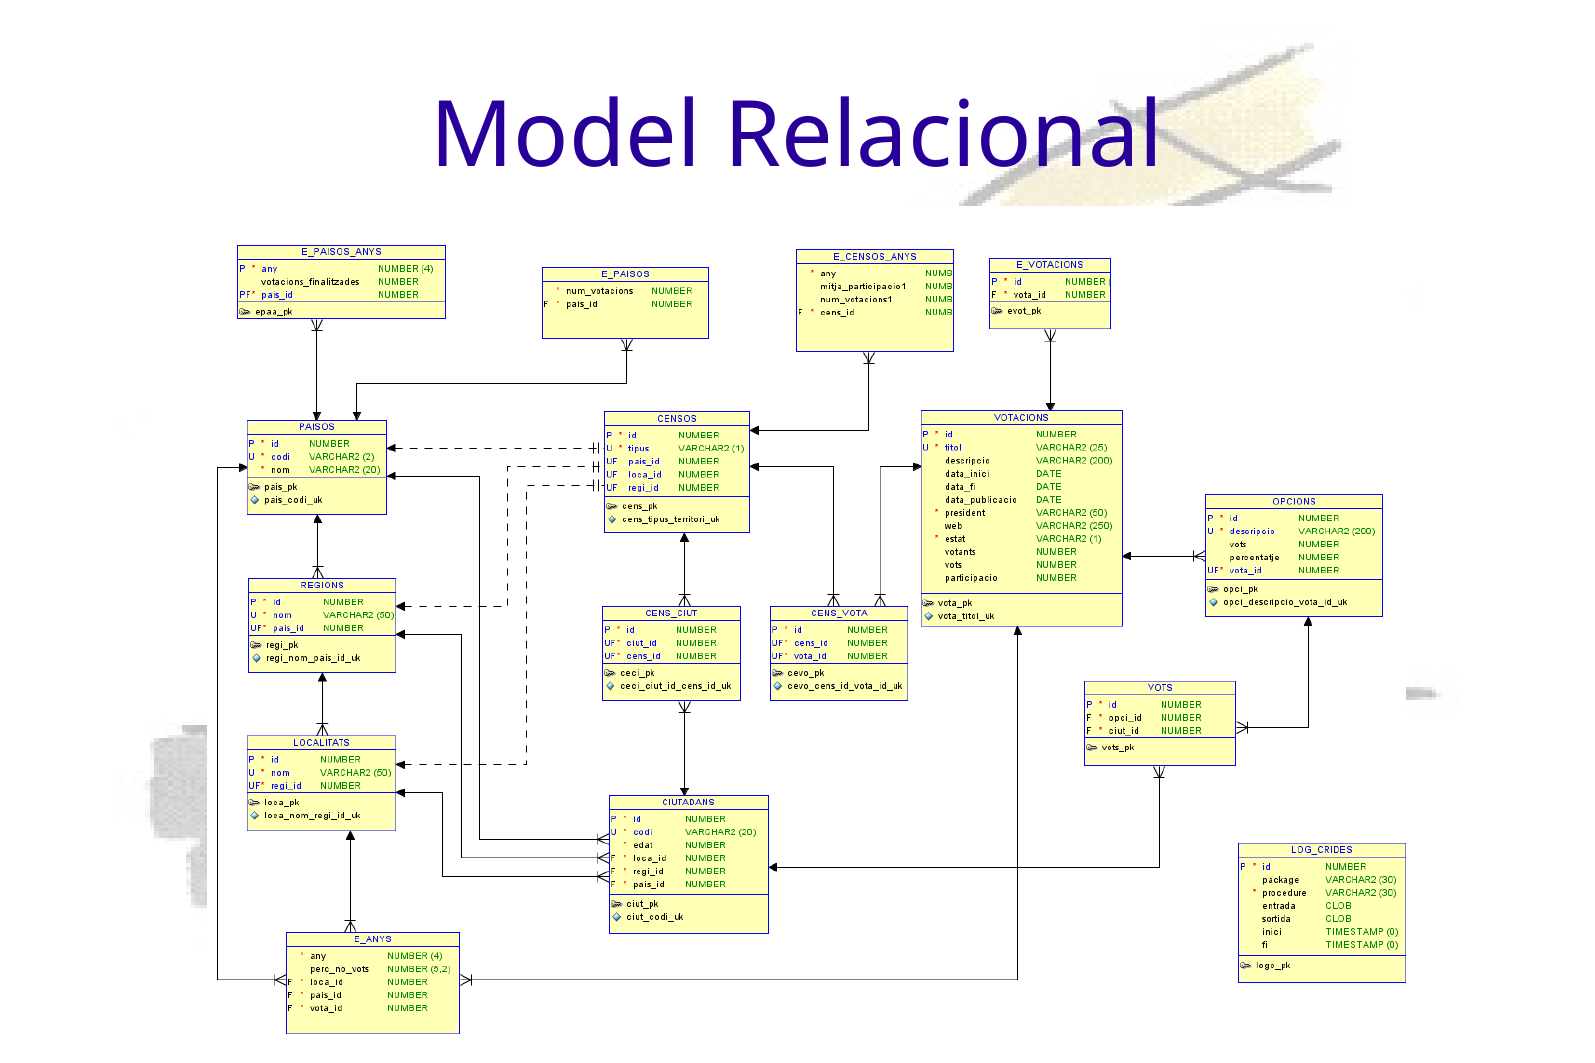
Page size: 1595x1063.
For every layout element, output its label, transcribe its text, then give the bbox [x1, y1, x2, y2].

title Model Relacional [79, 42, 1515, 220]
picture [0, 0, 1595, 1063]
